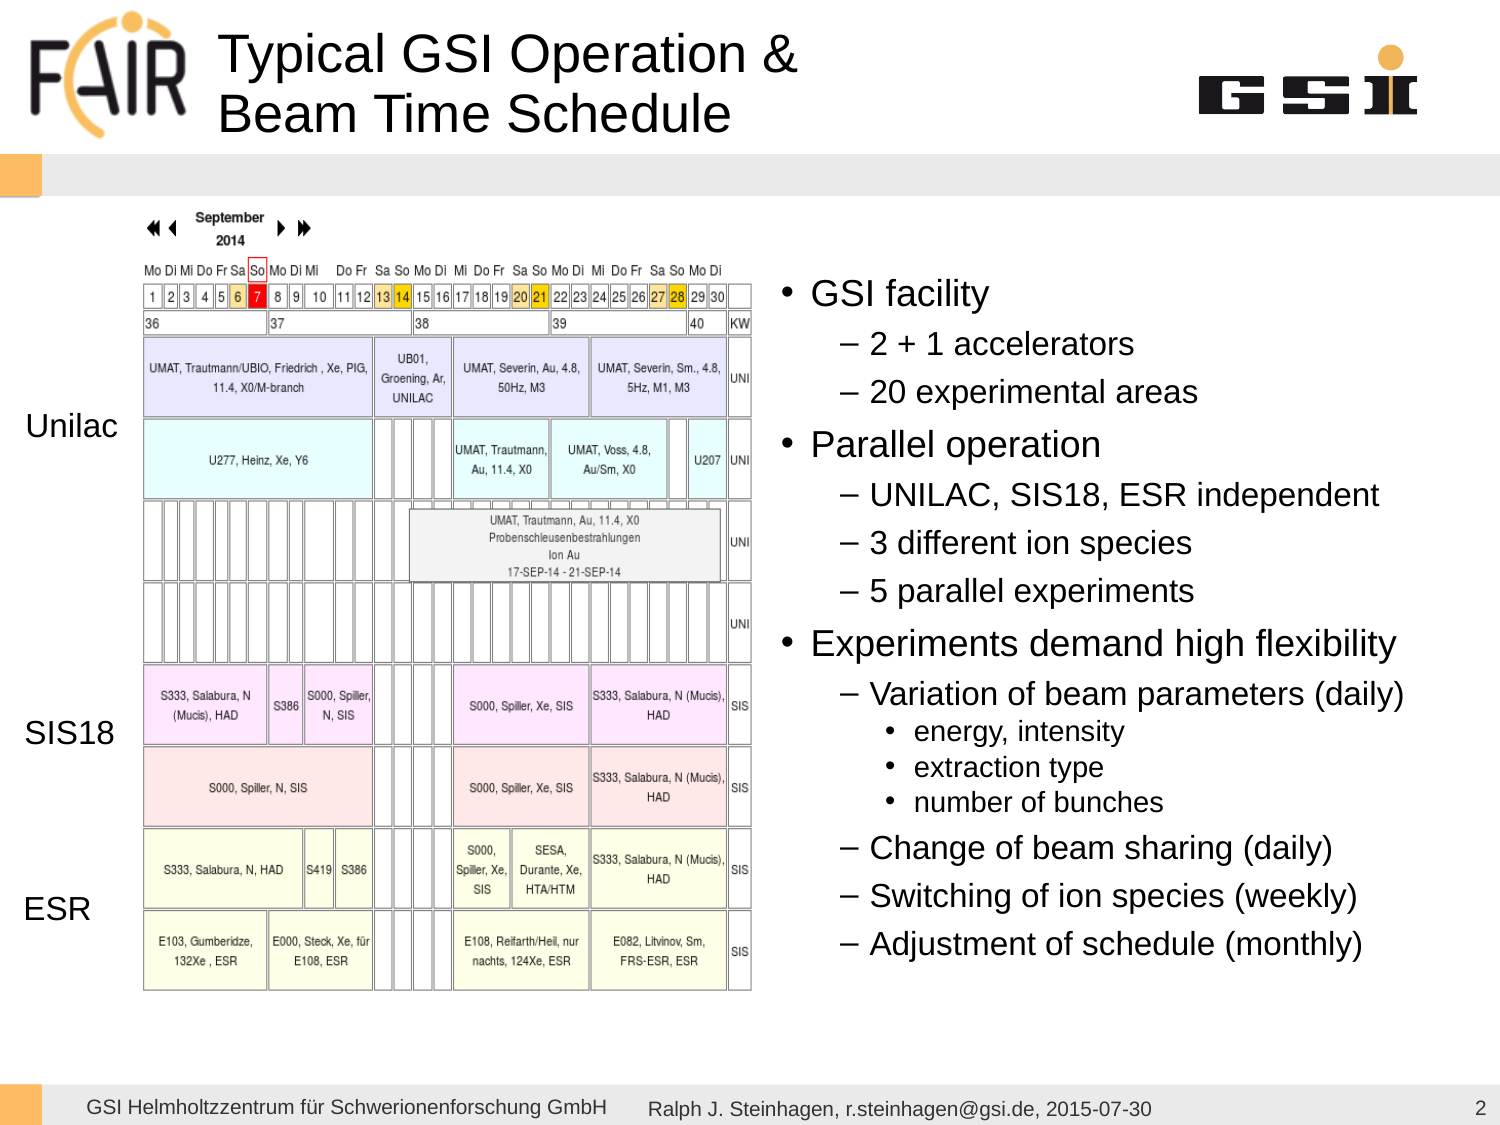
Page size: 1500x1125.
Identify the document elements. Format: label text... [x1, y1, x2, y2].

picture [1197, 42, 1419, 117]
text_box ESR [23, 887, 92, 928]
text_box Unilac [25, 404, 119, 445]
picture [137, 204, 767, 1015]
text_box SIS18 [24, 711, 116, 752]
list GSI facility 2 + 1 accelerators 20 experimental areas Parallel operation UNILAC, SIS18, ESR independent 3 different ion species 5 parallel experiments Experiments demand high flexibility Variation of beam parameters (daily) energy, intensity extraction type number of bunches Change of beam sharing (daily) Switching of ion species (weekly) Adjustment of schedule (monthly) [766, 207, 1484, 1018]
title Typical GSI Operation & Beam Time Schedule [217, 20, 1169, 147]
picture [30, 9, 187, 141]
